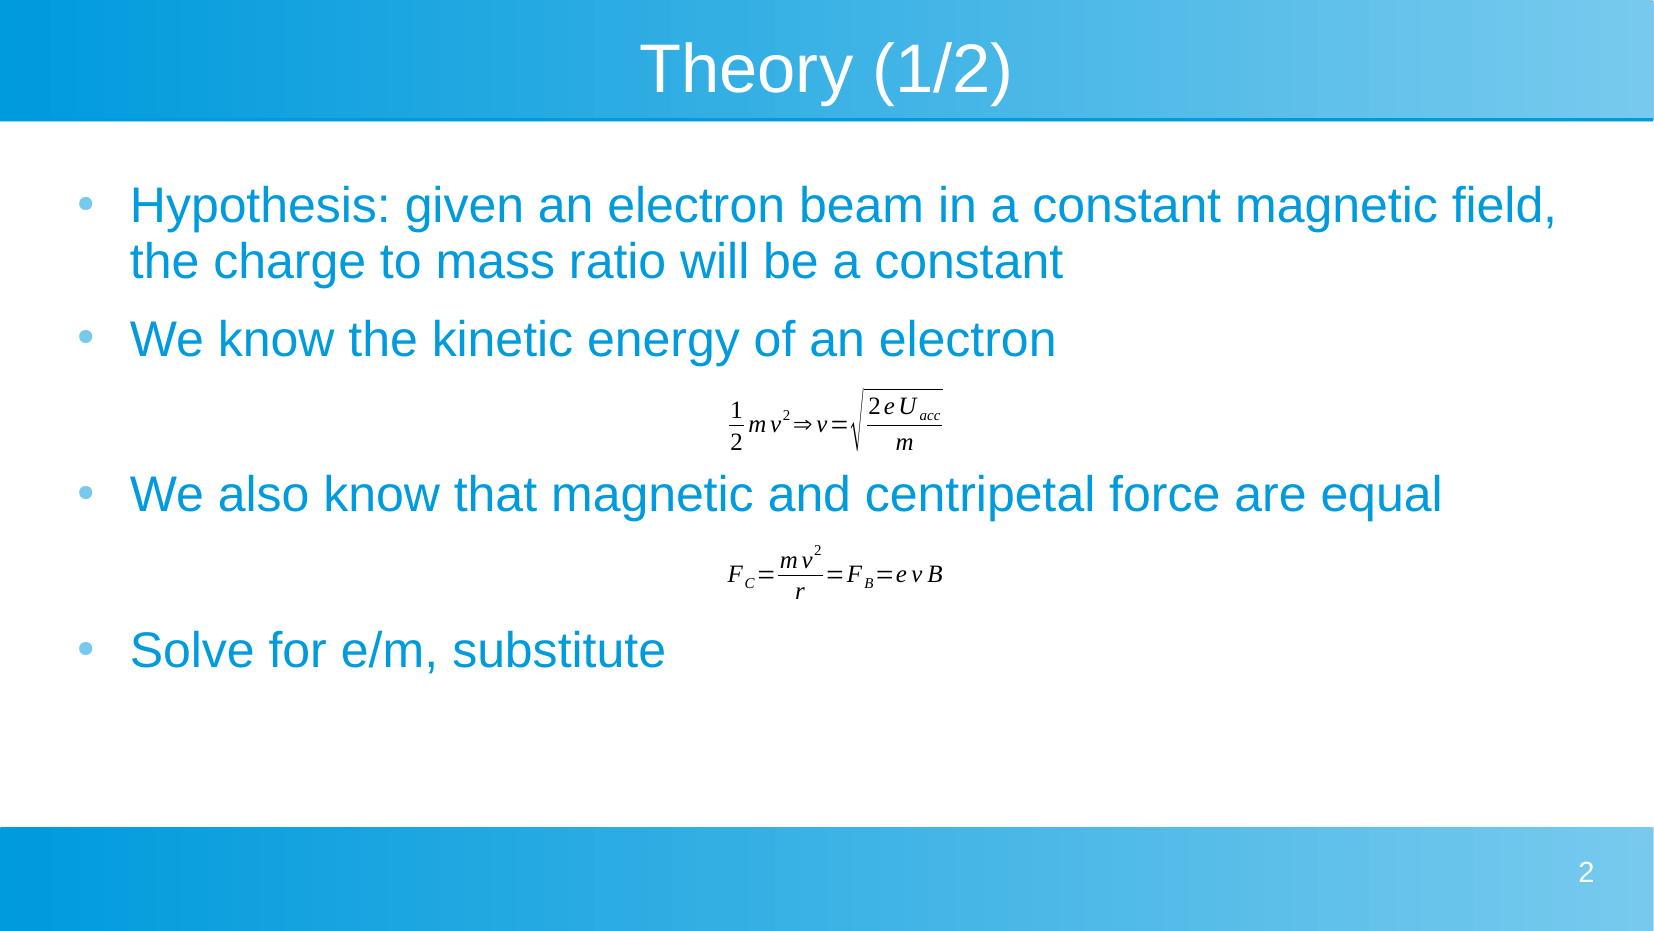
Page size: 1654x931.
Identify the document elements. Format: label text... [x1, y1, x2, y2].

list Hypothesis: given an electron beam in a constant magnetic field, the charge to mass ratio will be a constant We know the kinetic energy of an electron We also know that magnetic and centripetal force are equal Solve for e/m, substitute [59, 177, 1595, 768]
title Theory (1/2) [59, 29, 1595, 108]
chart [726, 542, 944, 606]
chart [727, 387, 944, 456]
